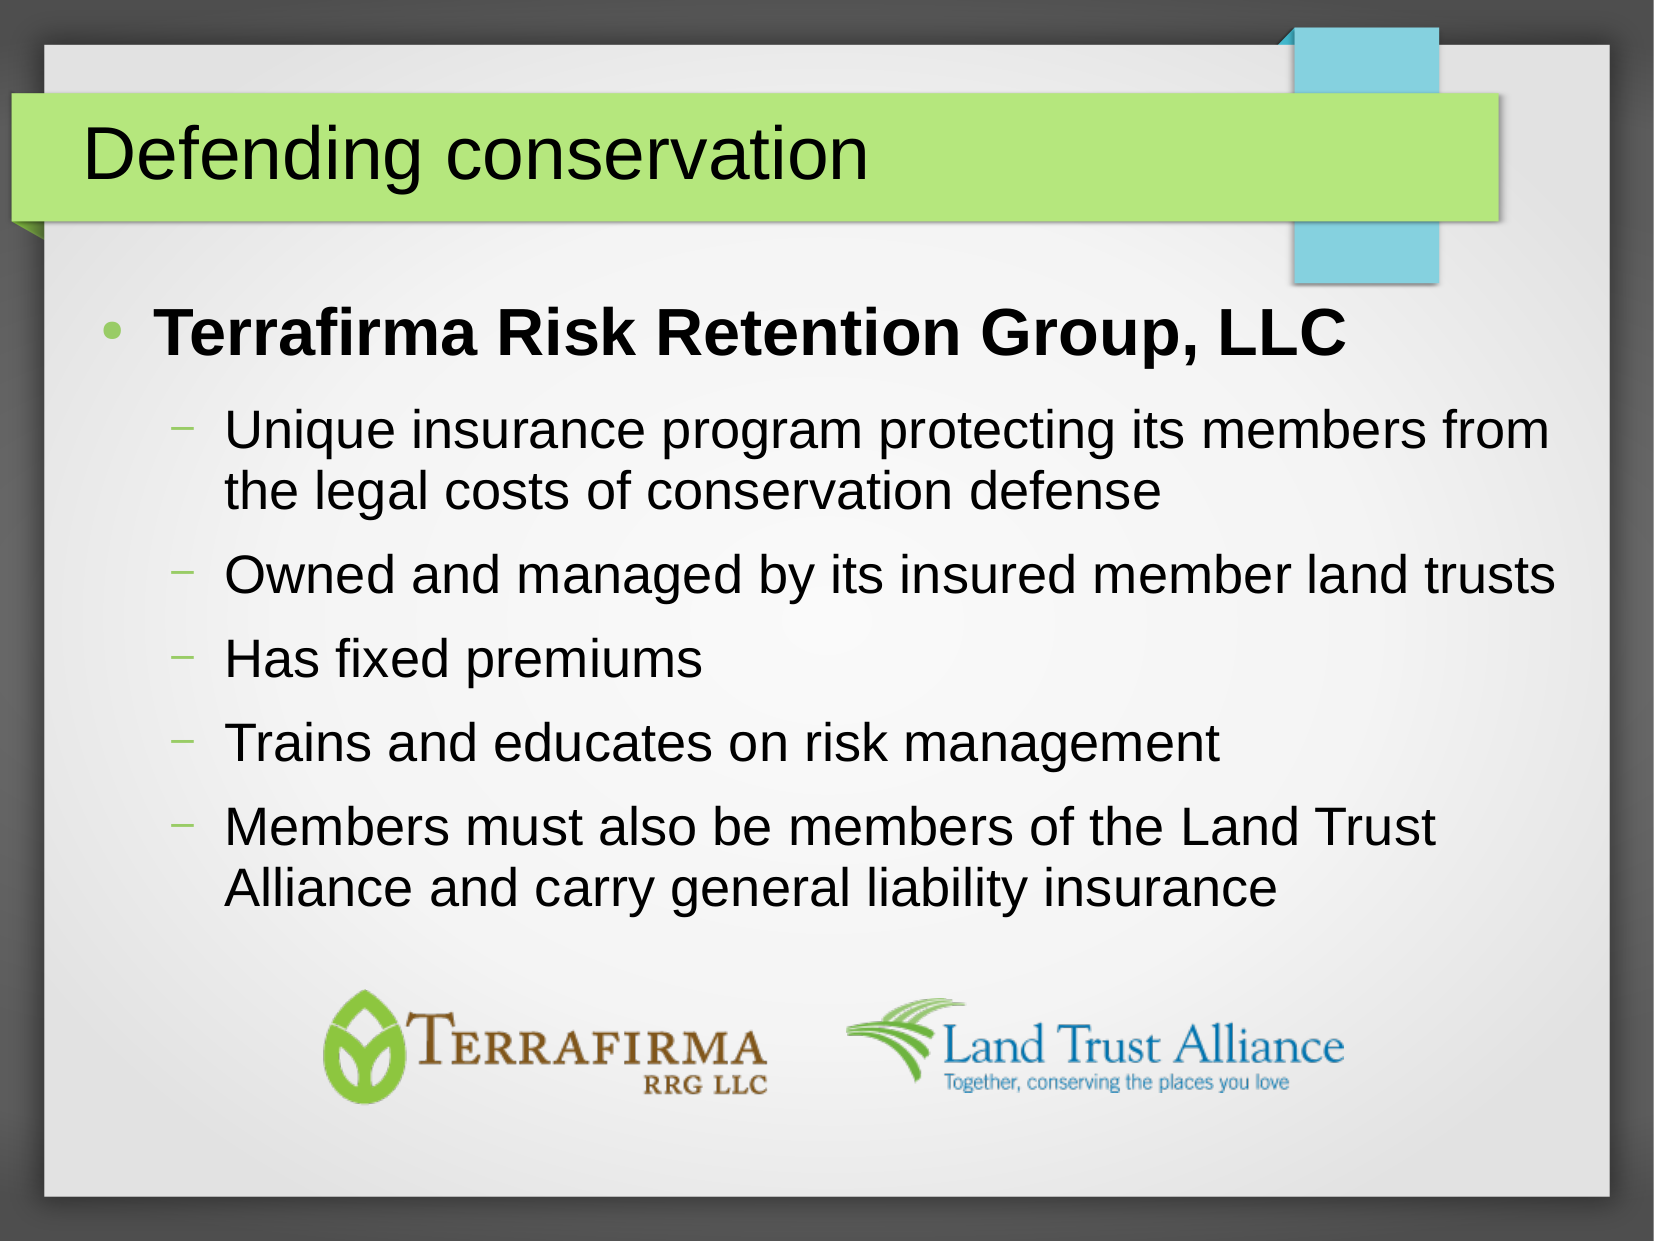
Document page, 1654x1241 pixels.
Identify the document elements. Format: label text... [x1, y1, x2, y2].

list Terrafirma Risk Retention Group, LLC Unique insurance program protecting its members from the legal costs of conservation defense Owned and managed by its insured member land trusts Has fixed premiums Trains and educates on risk management Members must also be members of the Land Trust Alliance and carry general liability insurance [82, 295, 1571, 961]
picture [0, 0, 1654, 1241]
title Defending conservation [82, 94, 1264, 213]
